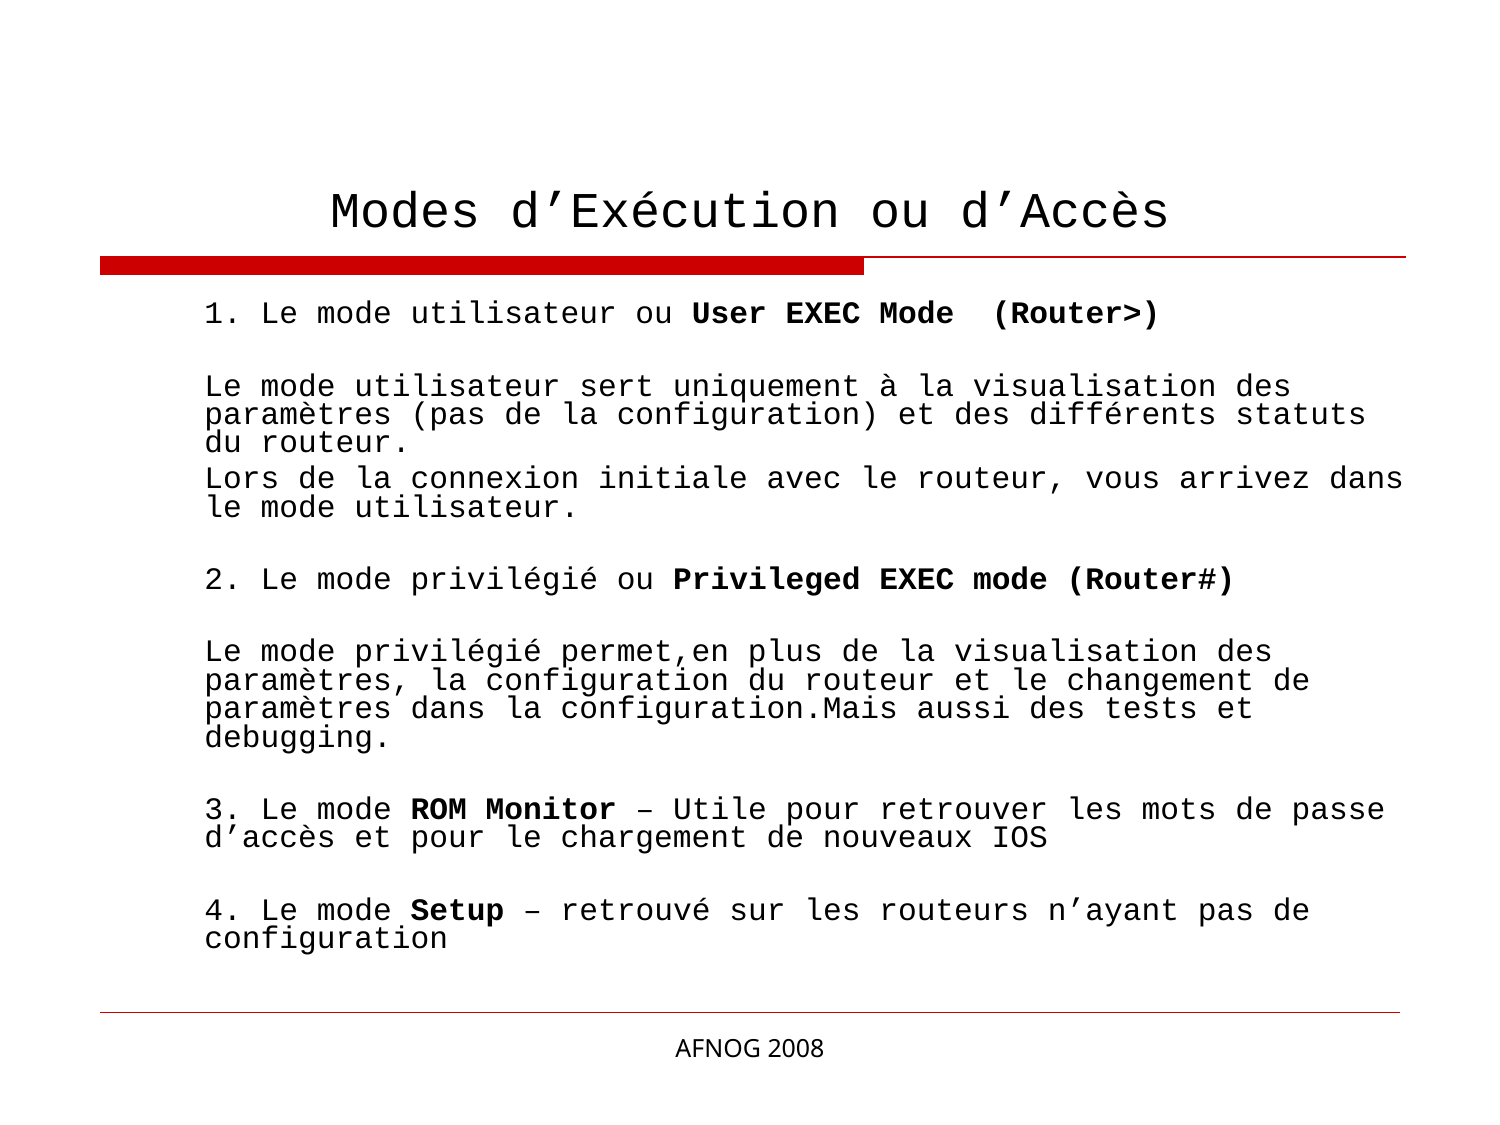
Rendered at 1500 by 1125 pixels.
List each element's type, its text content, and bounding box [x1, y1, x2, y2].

title Modes d’Exécution ou d’Accès [94, 49, 1407, 250]
list 1. Le mode utilisateur ou User EXEC Mode (Router>) Le mode utilisateur sert uniquement à la visualisation des paramètres (pas de la configuration) et des différents statuts du routeur. Lors de la connexion initiale avec le routeur, vous arrivez dans le mode utilisateur. 2. Le mode privilégié ou Privileged EXEC mode (Router#) Le mode privilégié permet,en plus de la visualisation des paramètres, la configuration du routeur et le changement de paramètres dans la configuration.Mais aussi des tests et debugging. 3. Le mode ROM Monitor – Utile pour retrouver les mots de passe d’accès et pour le chargement de nouveaux IOS 4. Le mode Setup – retrouvé sur les routeurs n’ayant pas de configuration [112, 262, 1436, 1028]
text_box AFNOG 2008 [512, 1024, 988, 1103]
